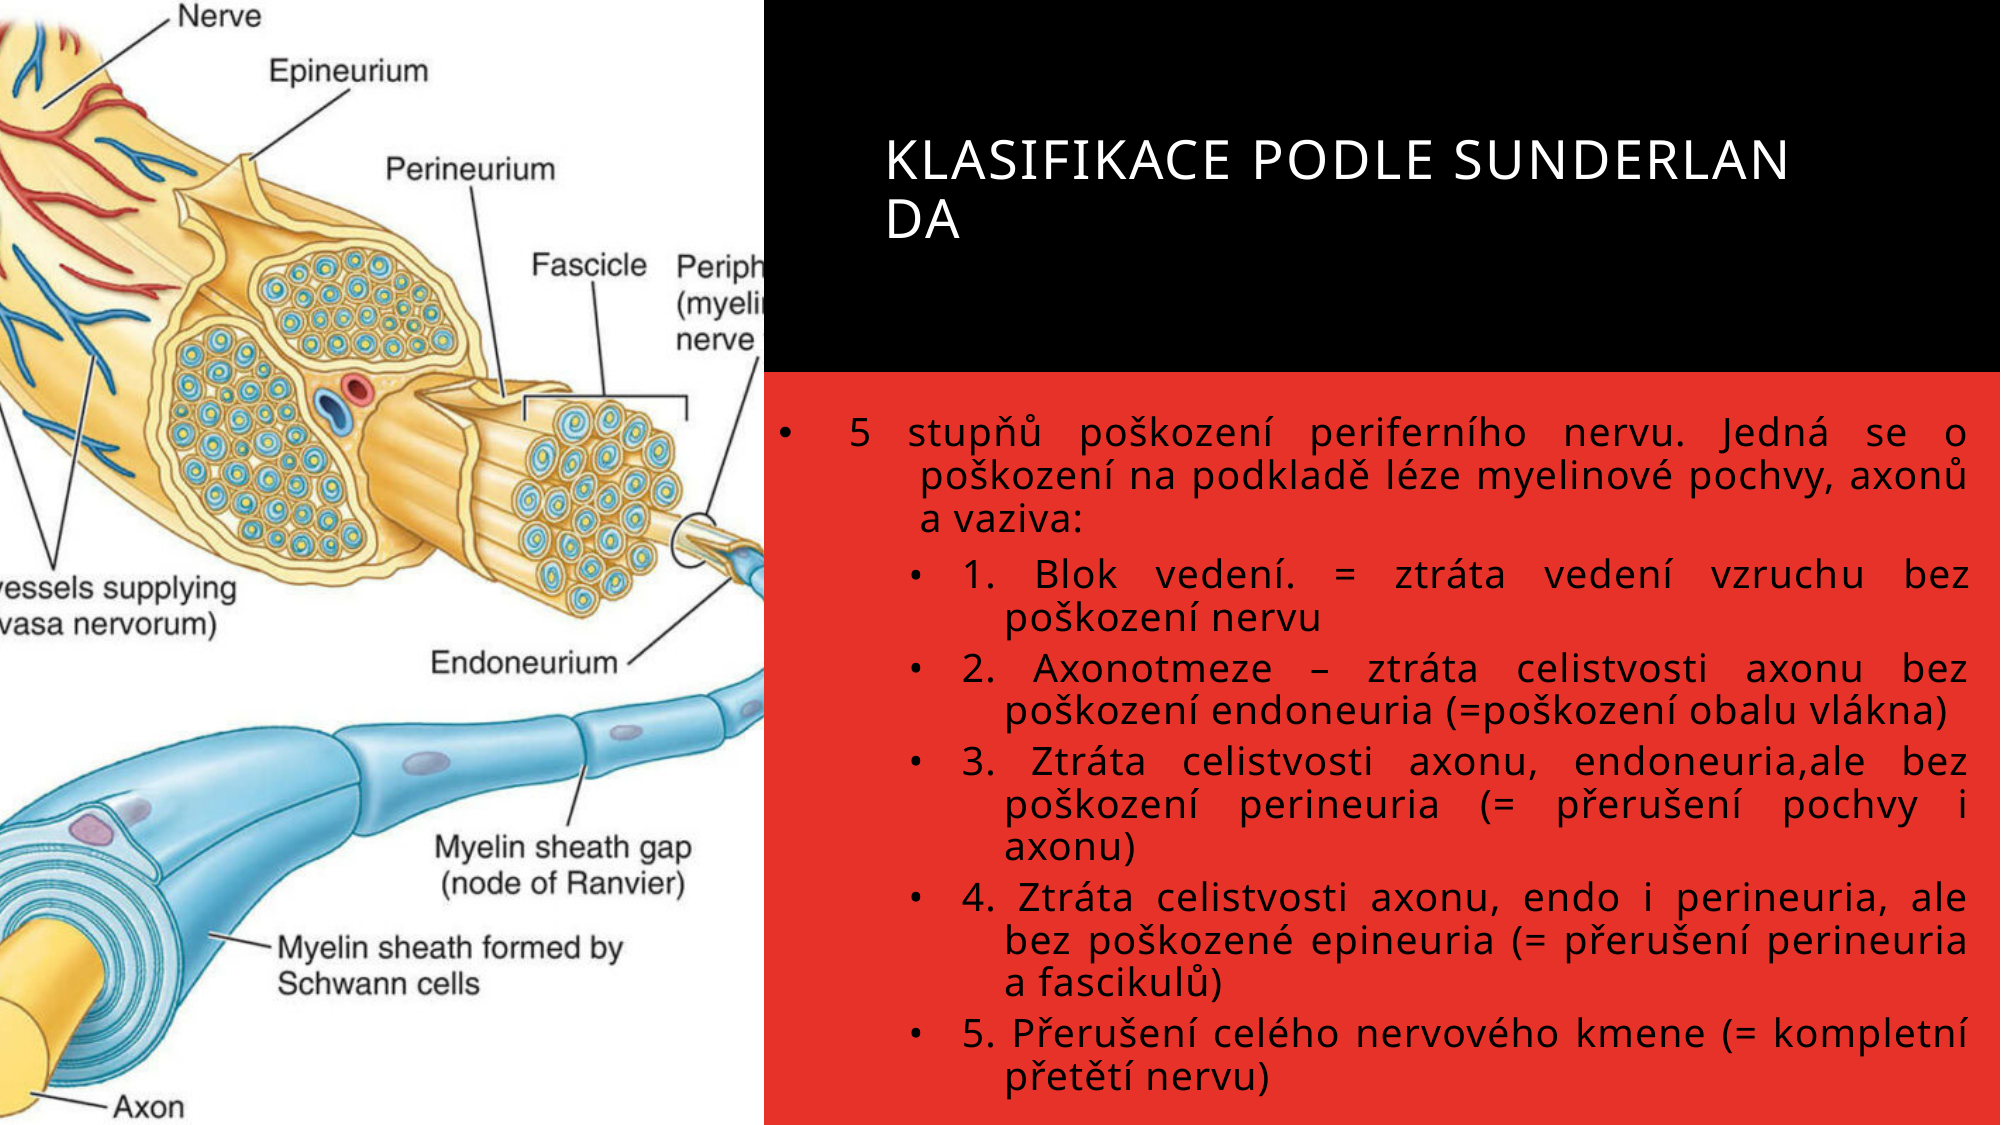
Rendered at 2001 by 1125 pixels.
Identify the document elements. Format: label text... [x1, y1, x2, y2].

title Klasifikace Podle Sunderlanda [869, 52, 1842, 332]
list 5 stupňů poškození periferního nervu. Jedná se o poškození na podkladě léze myelinové pochvy, axonů a vaziva: 1. Blok vedení. = ztráta vedení vzruchu bez poškození nervu 2. Axonotmeze – ztráta celistvosti axonu bez poškození endoneuria (=poškození obalu vlákna) 3. Ztráta celistvosti axonu, endoneuria,ale bez poškození perineuria (= přerušení pochvy i axonu) 4. Ztráta celistvosti axonu, endo i perineuria, ale bez poškozené epineuria (= přerušení perineuria a fascikulů) 5. Přerušení celého nervového kmene (= kompletní přetětí nervu) [763, 405, 1986, 1107]
picture [0, 0, 764, 1125]
text_box [764, 0, 2000, 1125]
